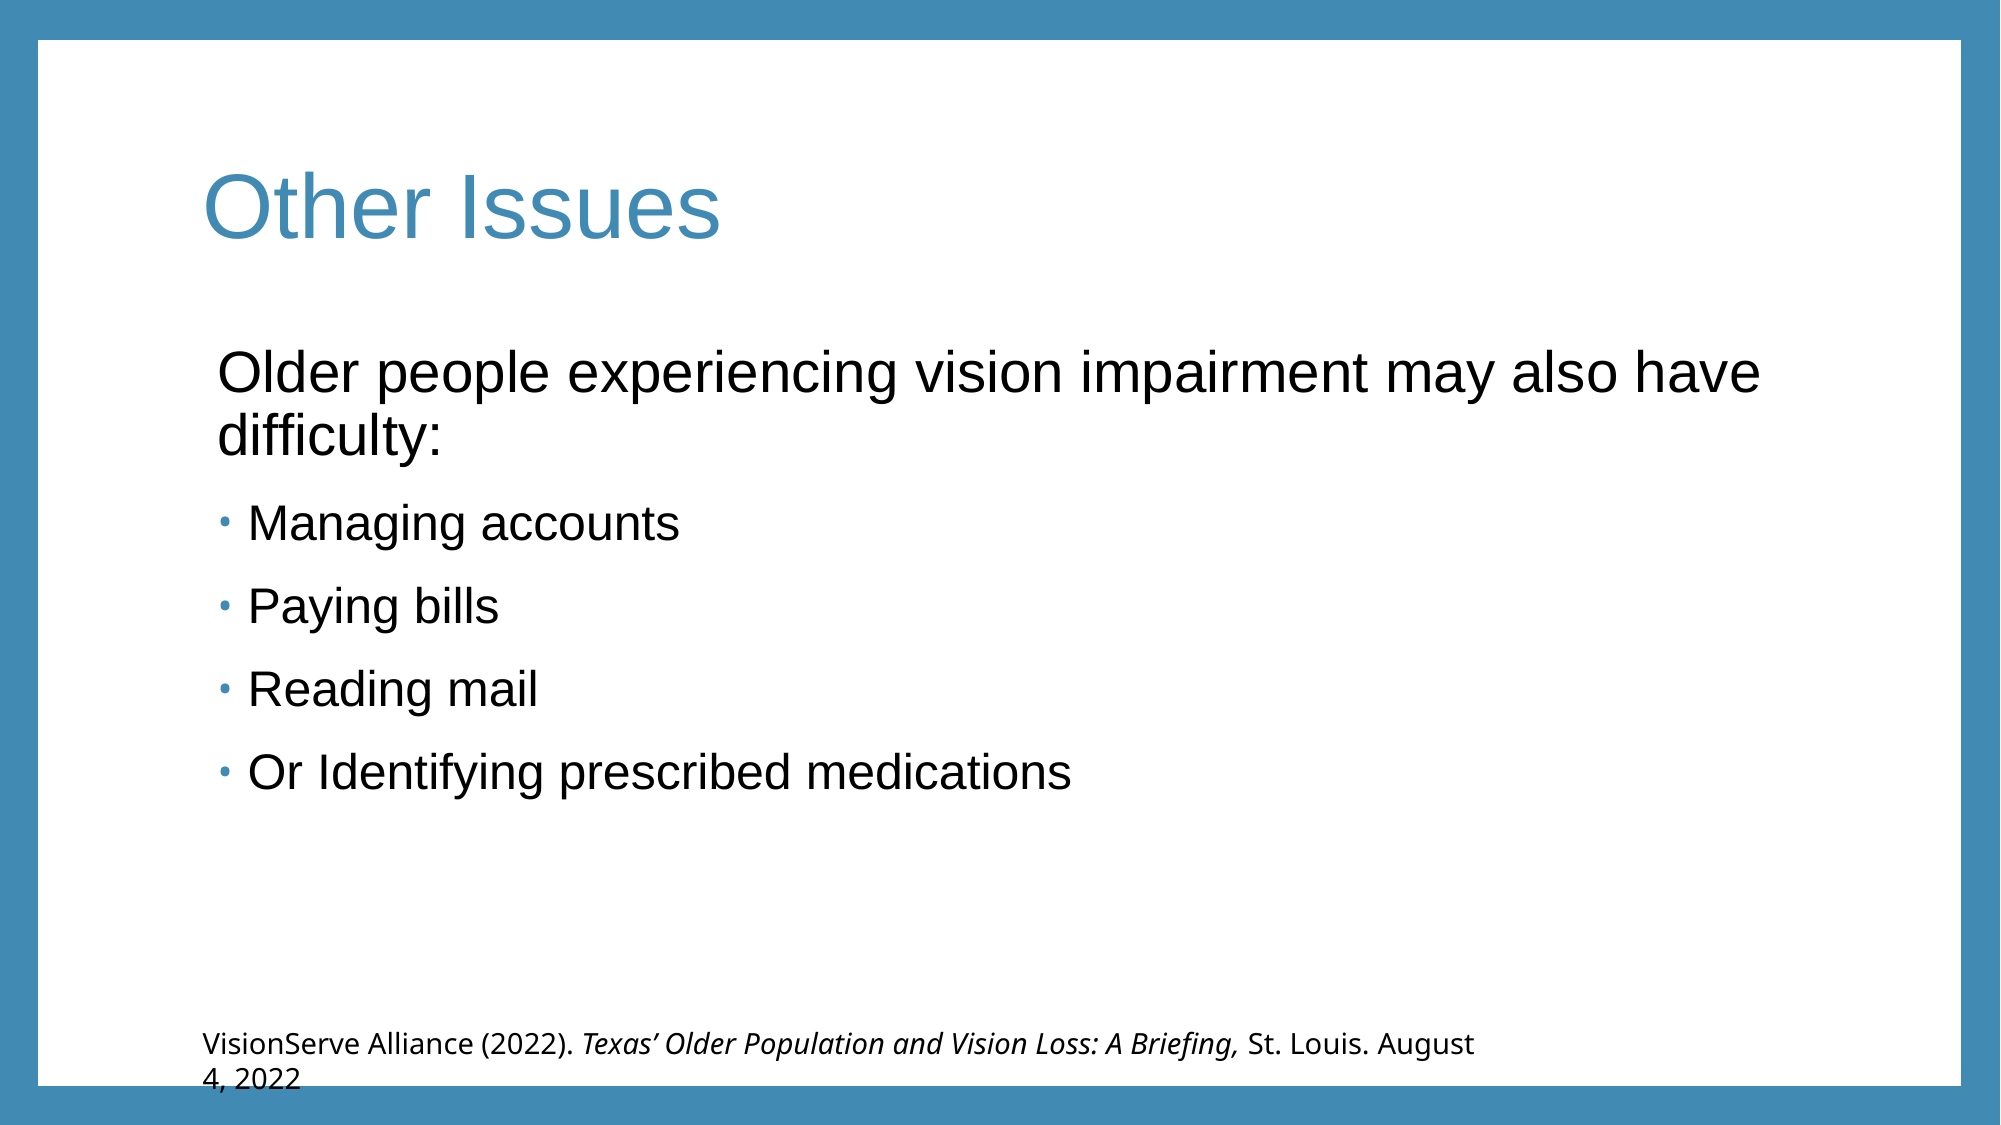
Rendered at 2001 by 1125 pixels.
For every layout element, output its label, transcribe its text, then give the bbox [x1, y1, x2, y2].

title Other Issues [187, 97, 1808, 320]
list Older people experiencing vision impairment may also have difficulty: Managing accounts Paying bills Reading mail Or Identifying prescribed medications [187, 334, 1808, 998]
text_box VisionServe Alliance (2022). Texas’ Older Population and Vision Loss: A Briefing, St. Louis. August 4, 2022 [187, 1017, 1520, 1114]
